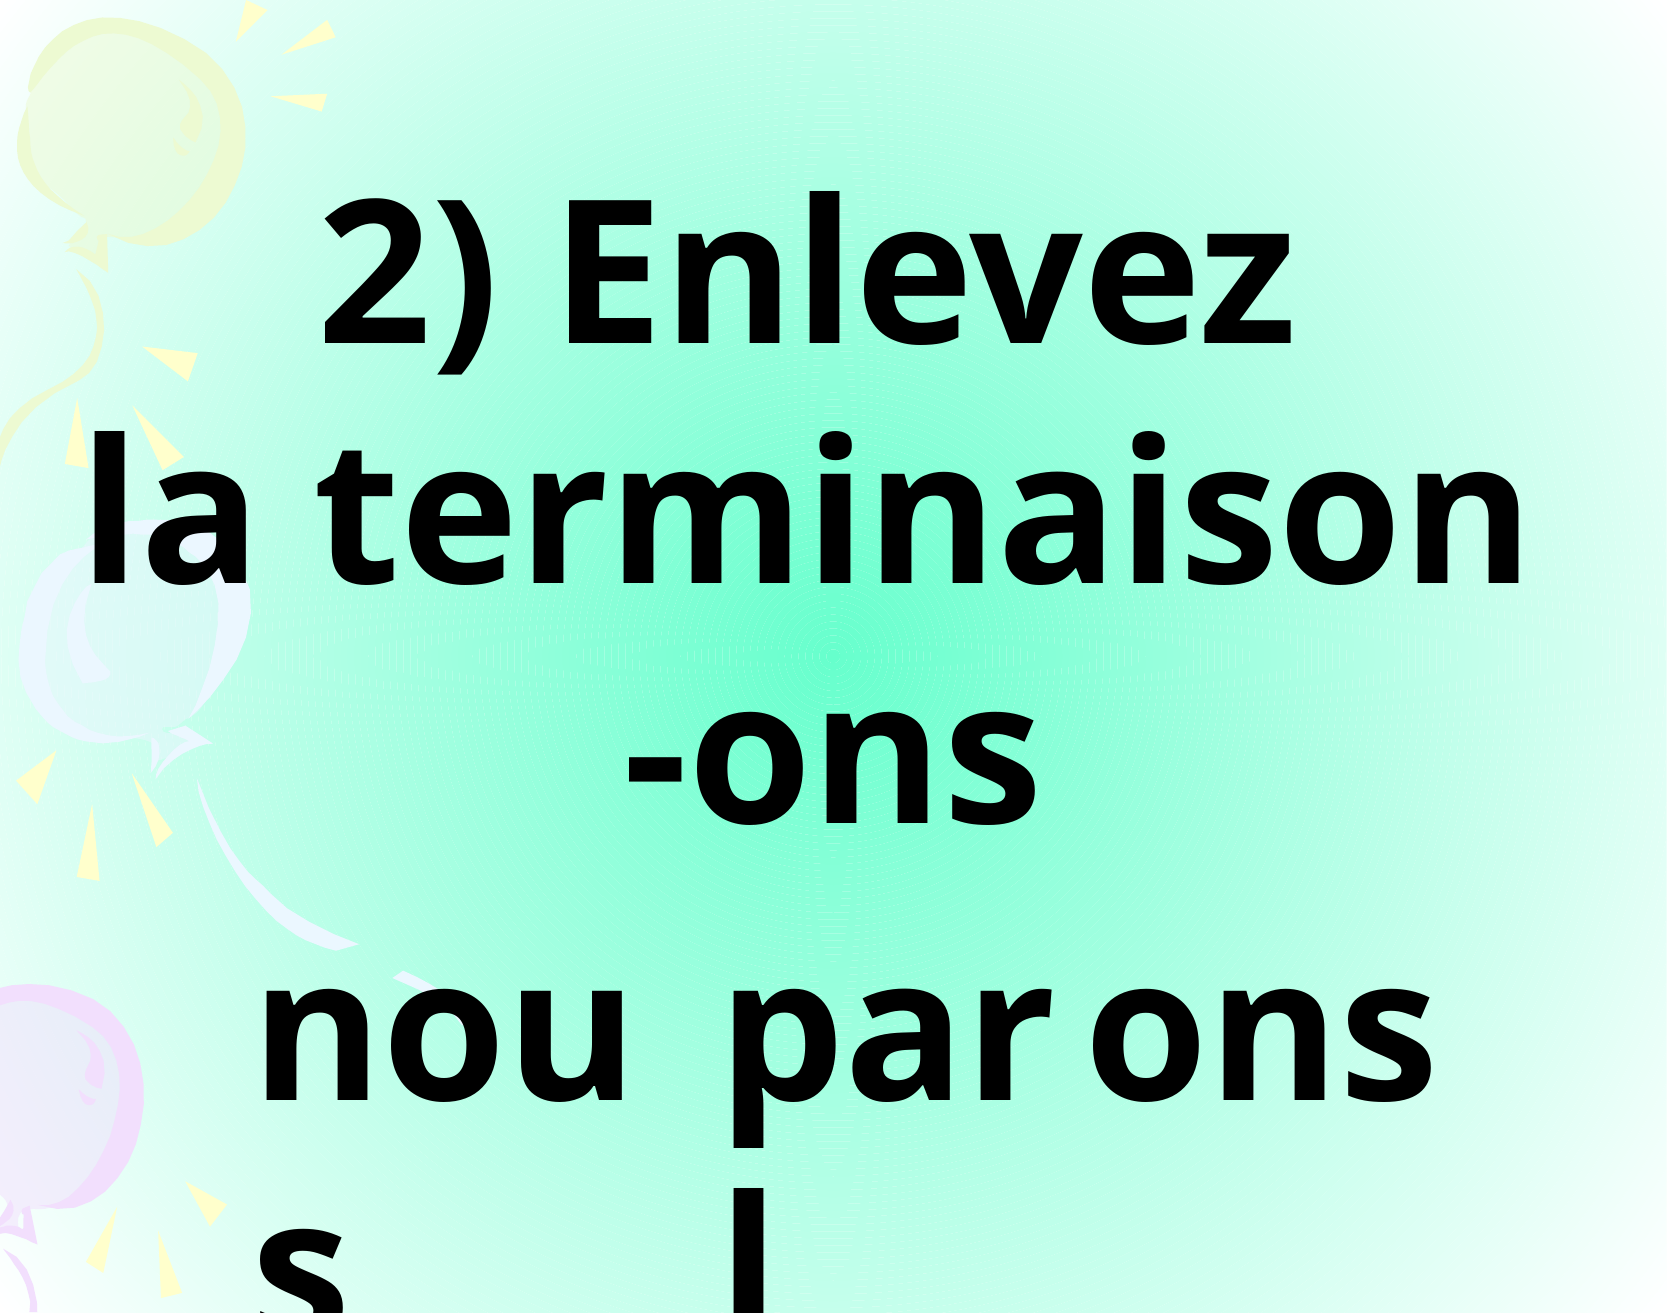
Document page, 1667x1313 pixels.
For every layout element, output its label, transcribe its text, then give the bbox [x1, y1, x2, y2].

text_box ons [1069, 892, 1484, 1149]
text_box 2) Enlevez la terminaison -ons [0, 136, 1667, 872]
text_box parl [703, 892, 1069, 1148]
text_box nous [236, 892, 680, 1149]
